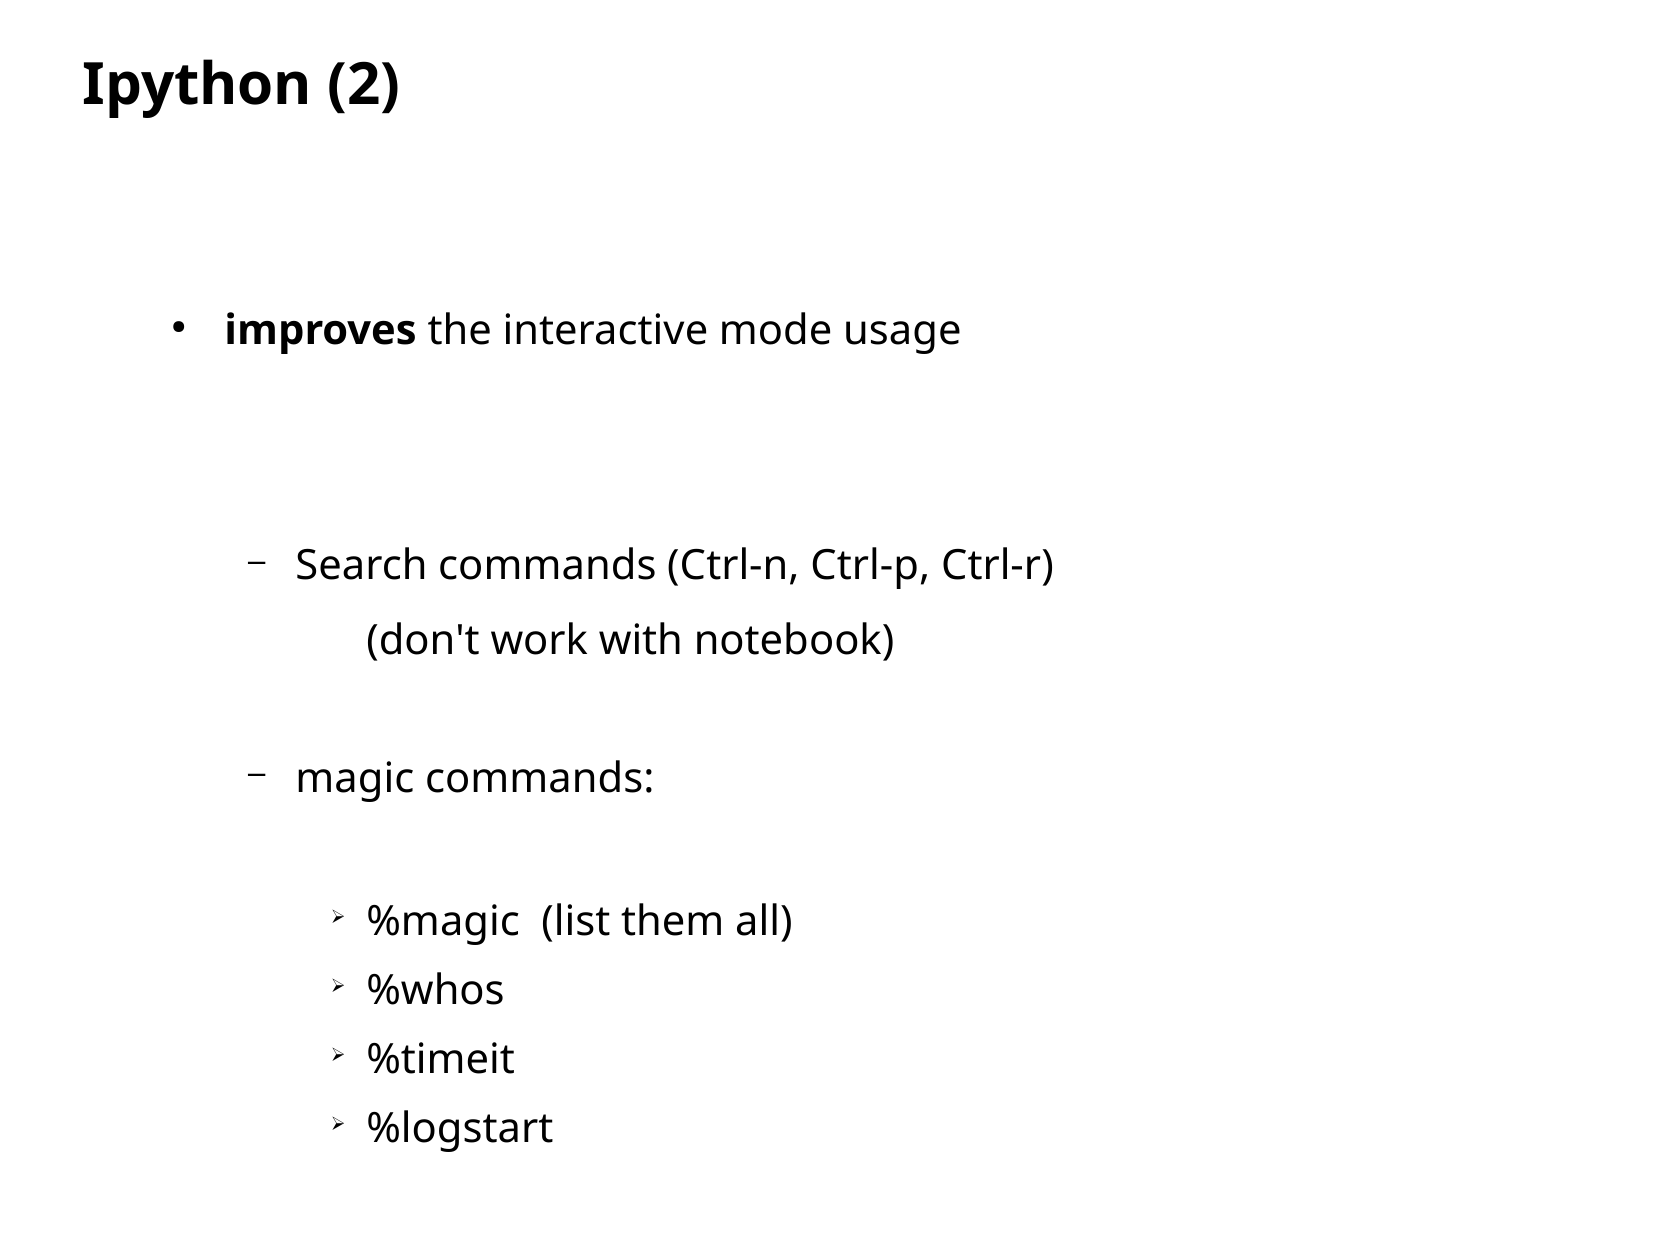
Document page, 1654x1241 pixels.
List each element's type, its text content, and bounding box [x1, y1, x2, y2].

title Ipython (2) [82, 0, 1571, 179]
list improves the interactive mode usage Search commands (Ctrl-n, Ctrl-p, Ctrl-r) (don't work with notebook) magic commands: %magic (list them all) %whos %timeit %logstart [82, 201, 1613, 1212]
